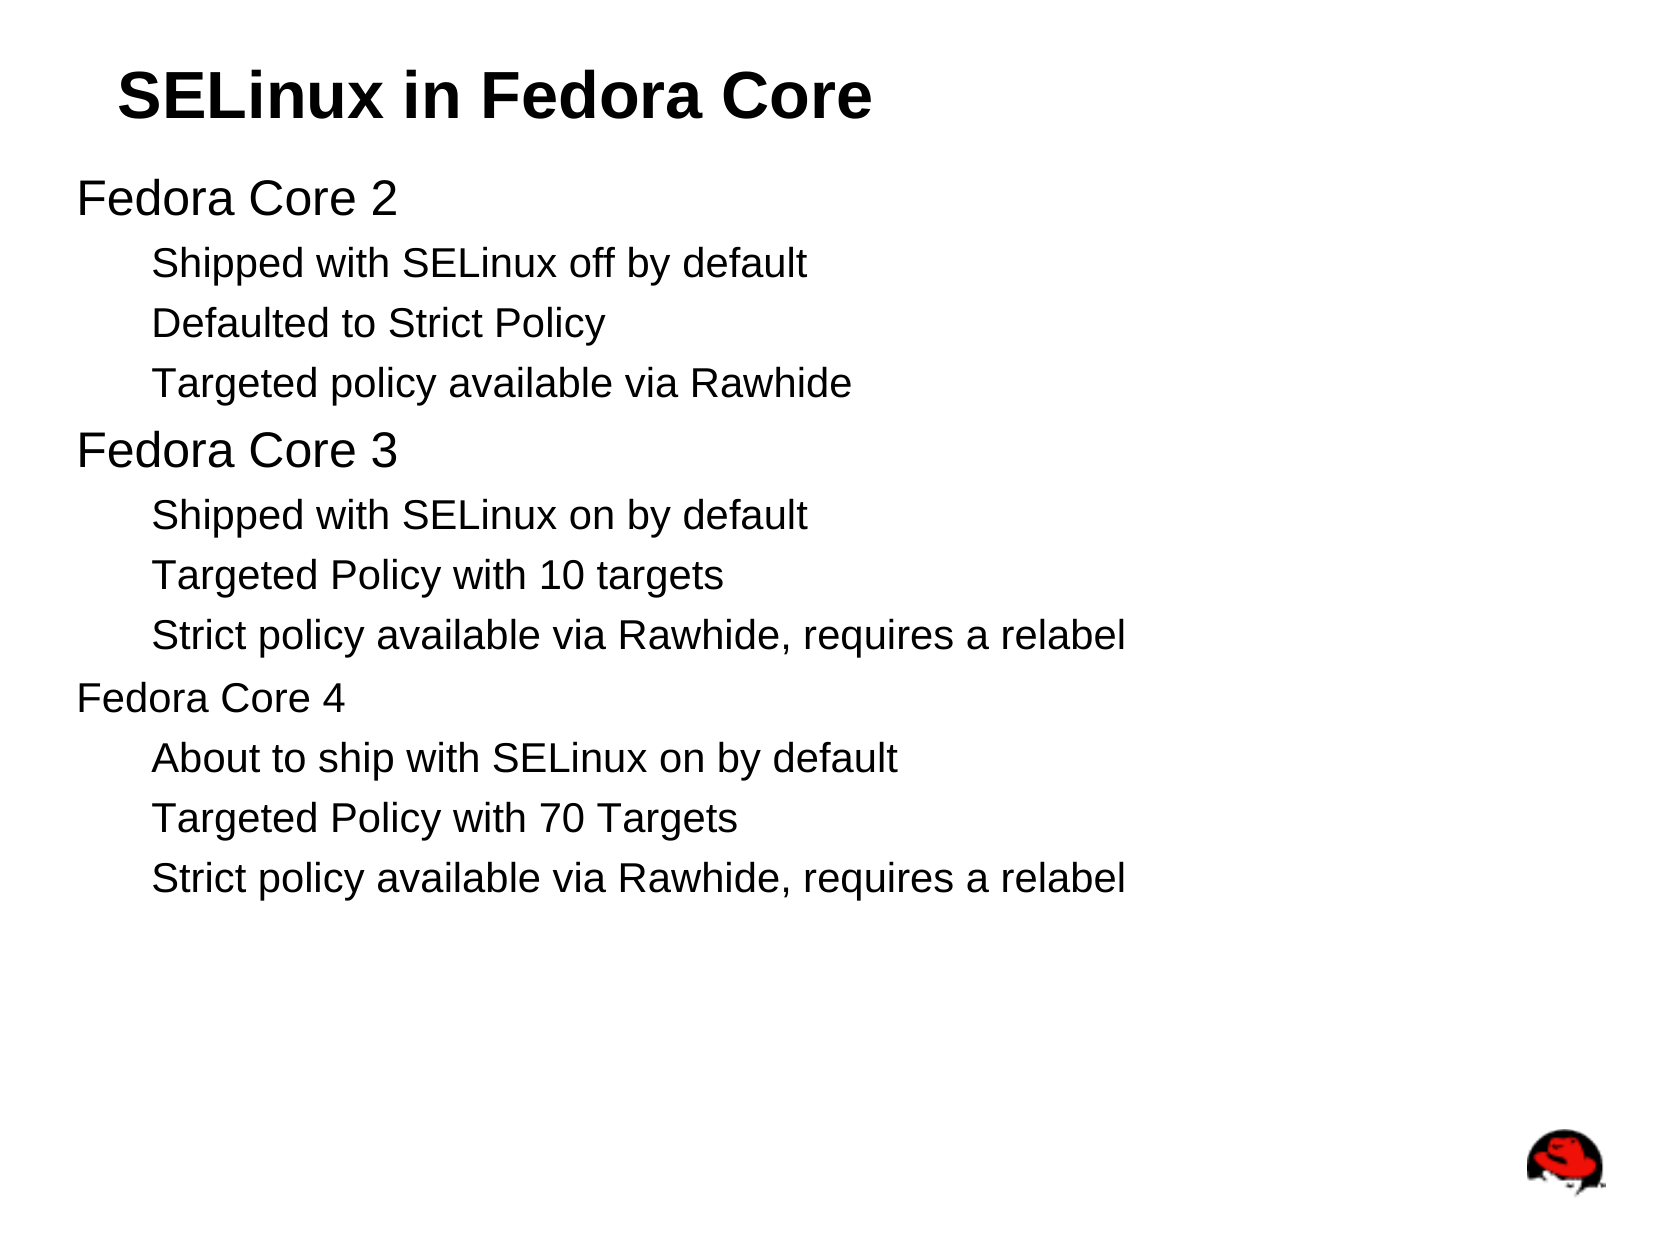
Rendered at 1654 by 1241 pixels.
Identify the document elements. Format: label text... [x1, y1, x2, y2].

picture [1527, 1129, 1606, 1207]
title SELinux in Fedora Core [117, 39, 1524, 151]
list Fedora Core 2 Shipped with SELinux off by default Defaulted to Strict Policy Targeted policy available via Rawhide Fedora Core 3 Shipped with SELinux on by default Targeted Policy with 10 targets Strict policy available via Rawhide, requires a relabel Fedora Core 4 About to ship with SELinux on by default Targeted Policy with 70 Targets Strict policy available via Rawhide, requires a relabel [76, 169, 1483, 1094]
